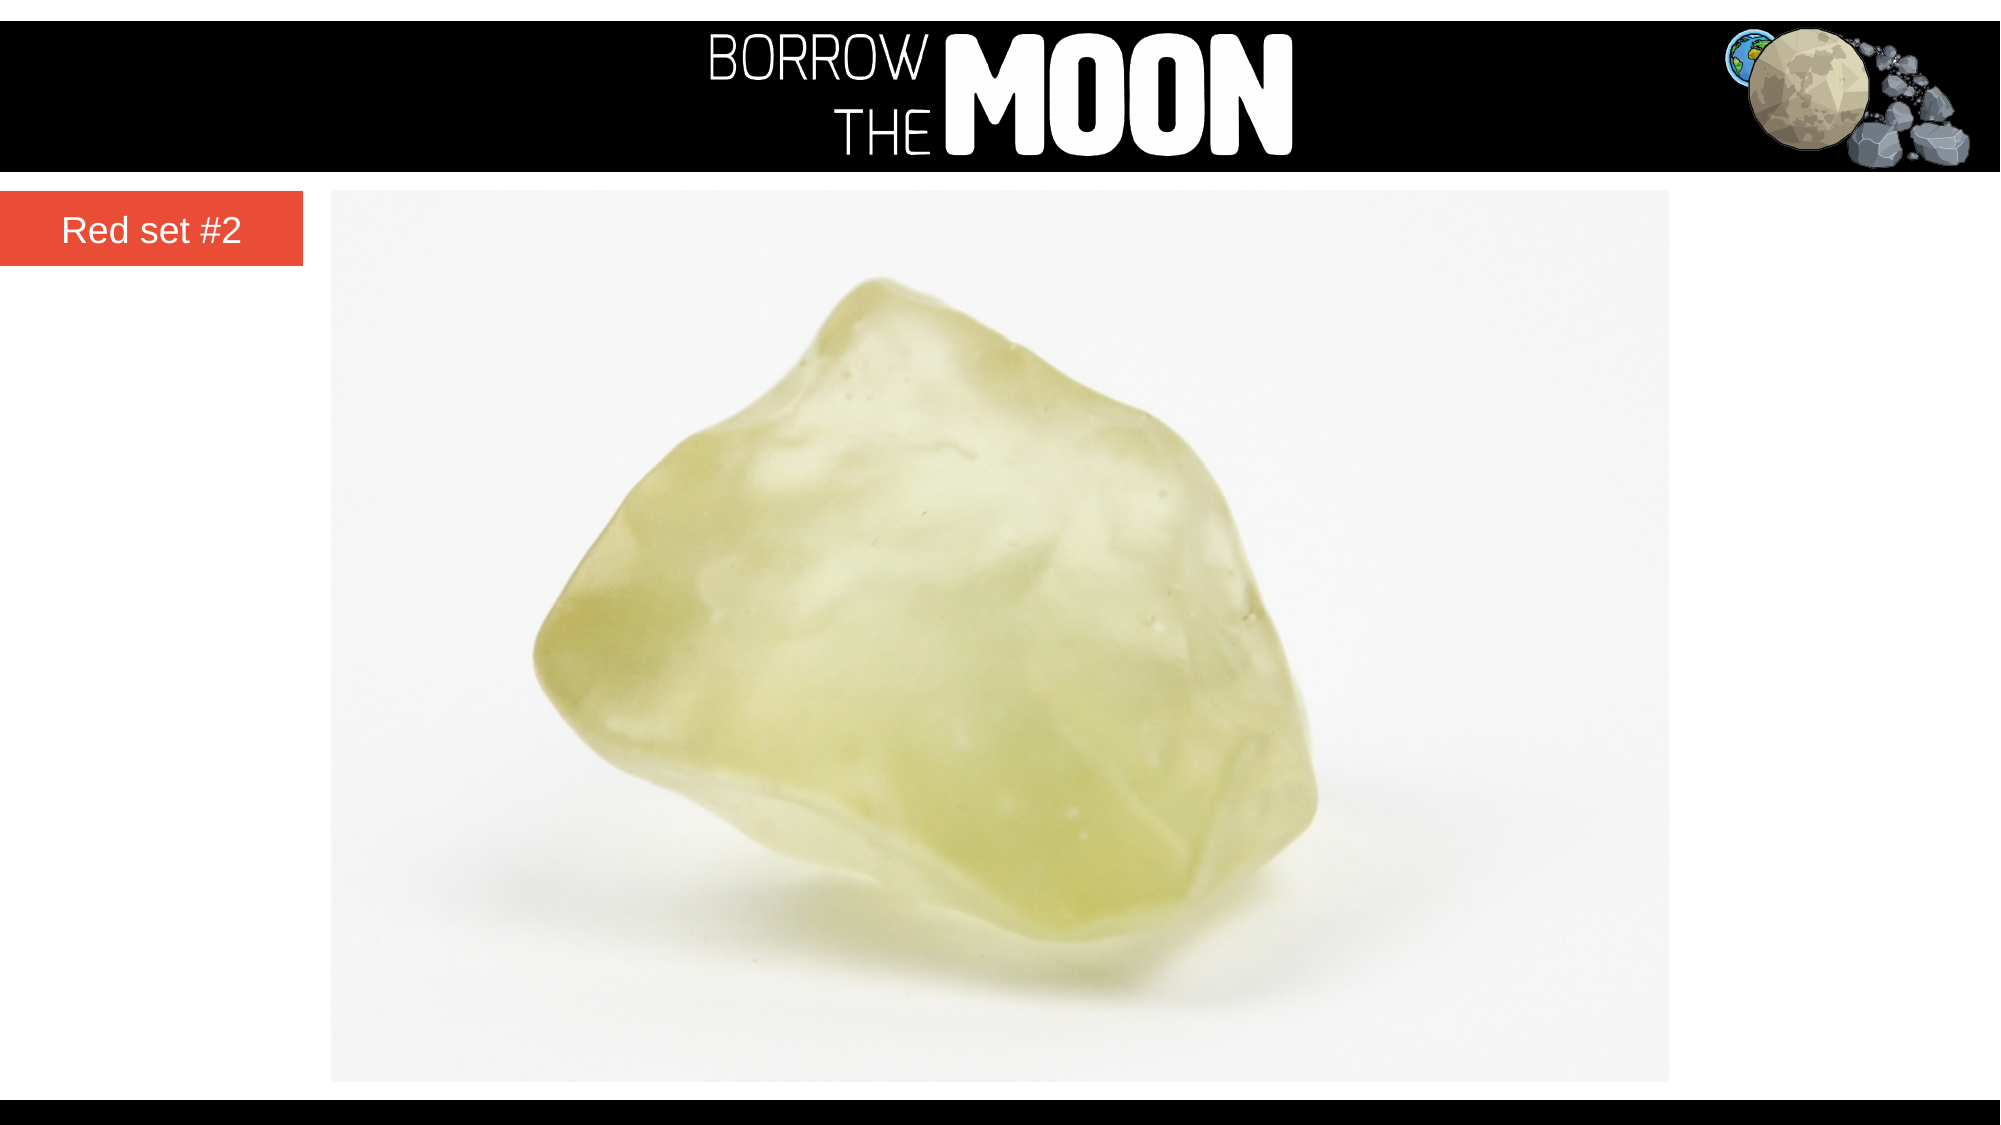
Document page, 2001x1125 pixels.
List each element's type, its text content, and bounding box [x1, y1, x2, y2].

text_box Red set #2 [0, 191, 303, 266]
picture [331, 190, 1669, 1083]
